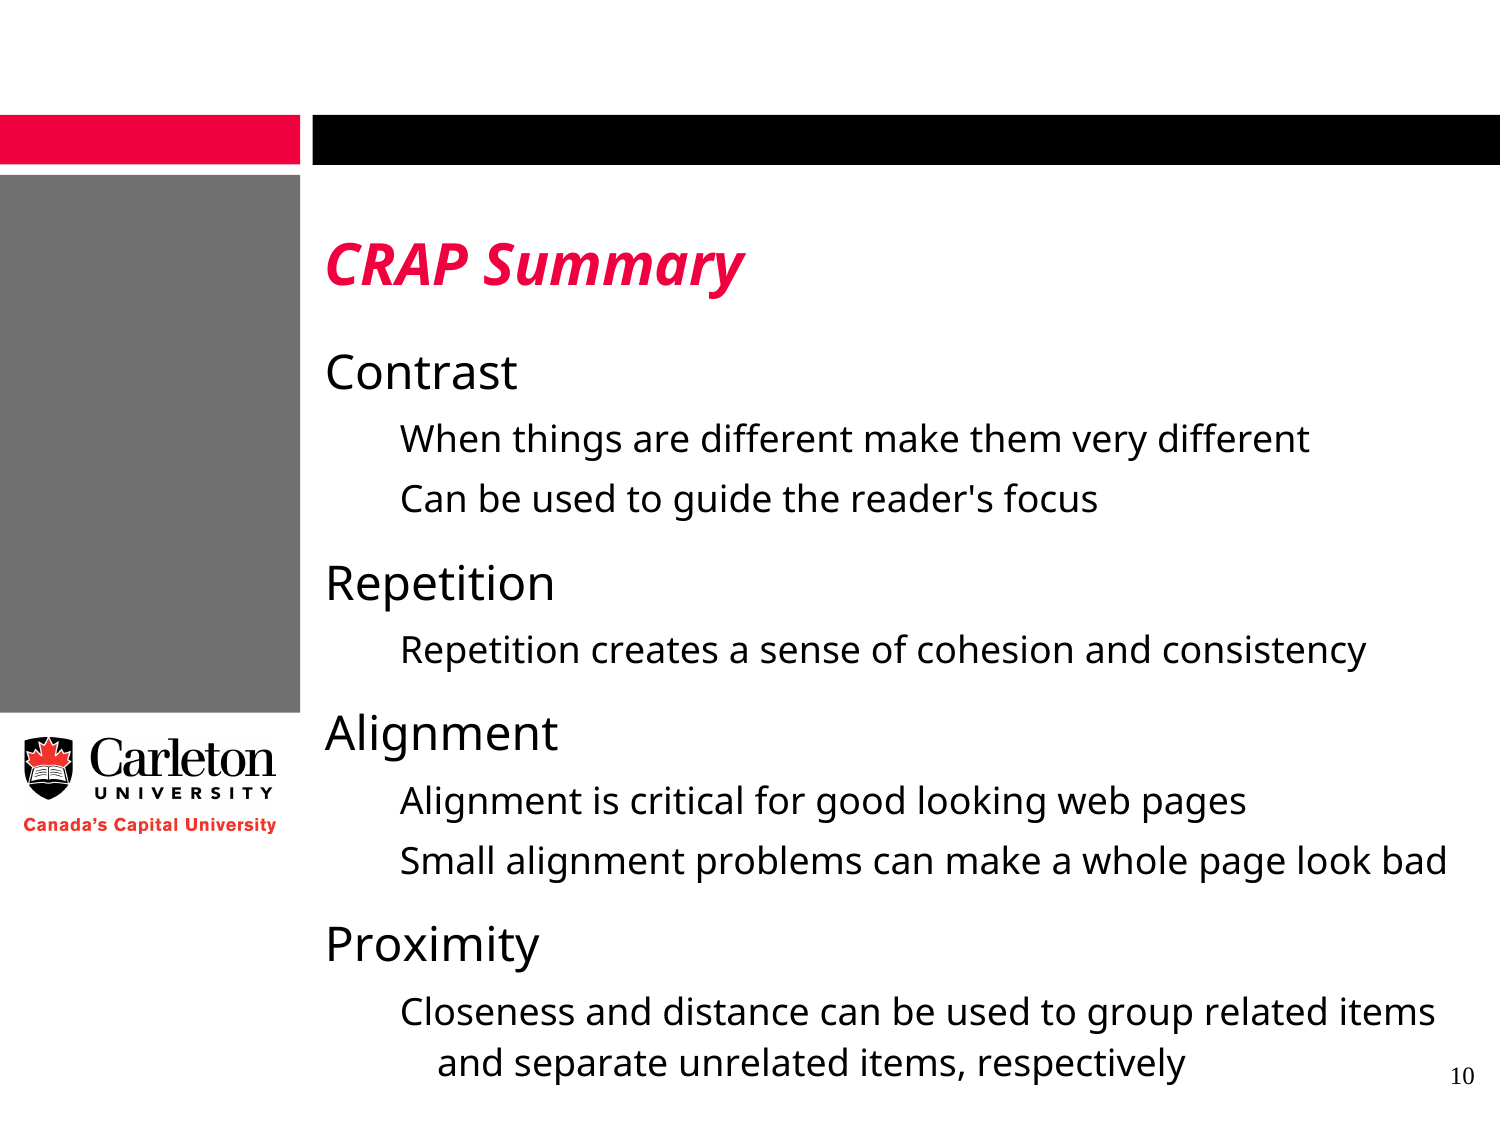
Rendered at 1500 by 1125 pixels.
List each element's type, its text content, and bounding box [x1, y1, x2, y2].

picture [24, 737, 276, 834]
list Contrast When things are different make them very different Can be used to guide the reader's focus Repetition Repetition creates a sense of cohesion and consistency Alignment Alignment is critical for good looking web pages Small alignment problems can make a whole page look bad Proximity Closeness and distance can be used to group related items and separate unrelated items, respectively [324, 324, 1450, 1036]
title CRAP Summary [324, 194, 1450, 324]
